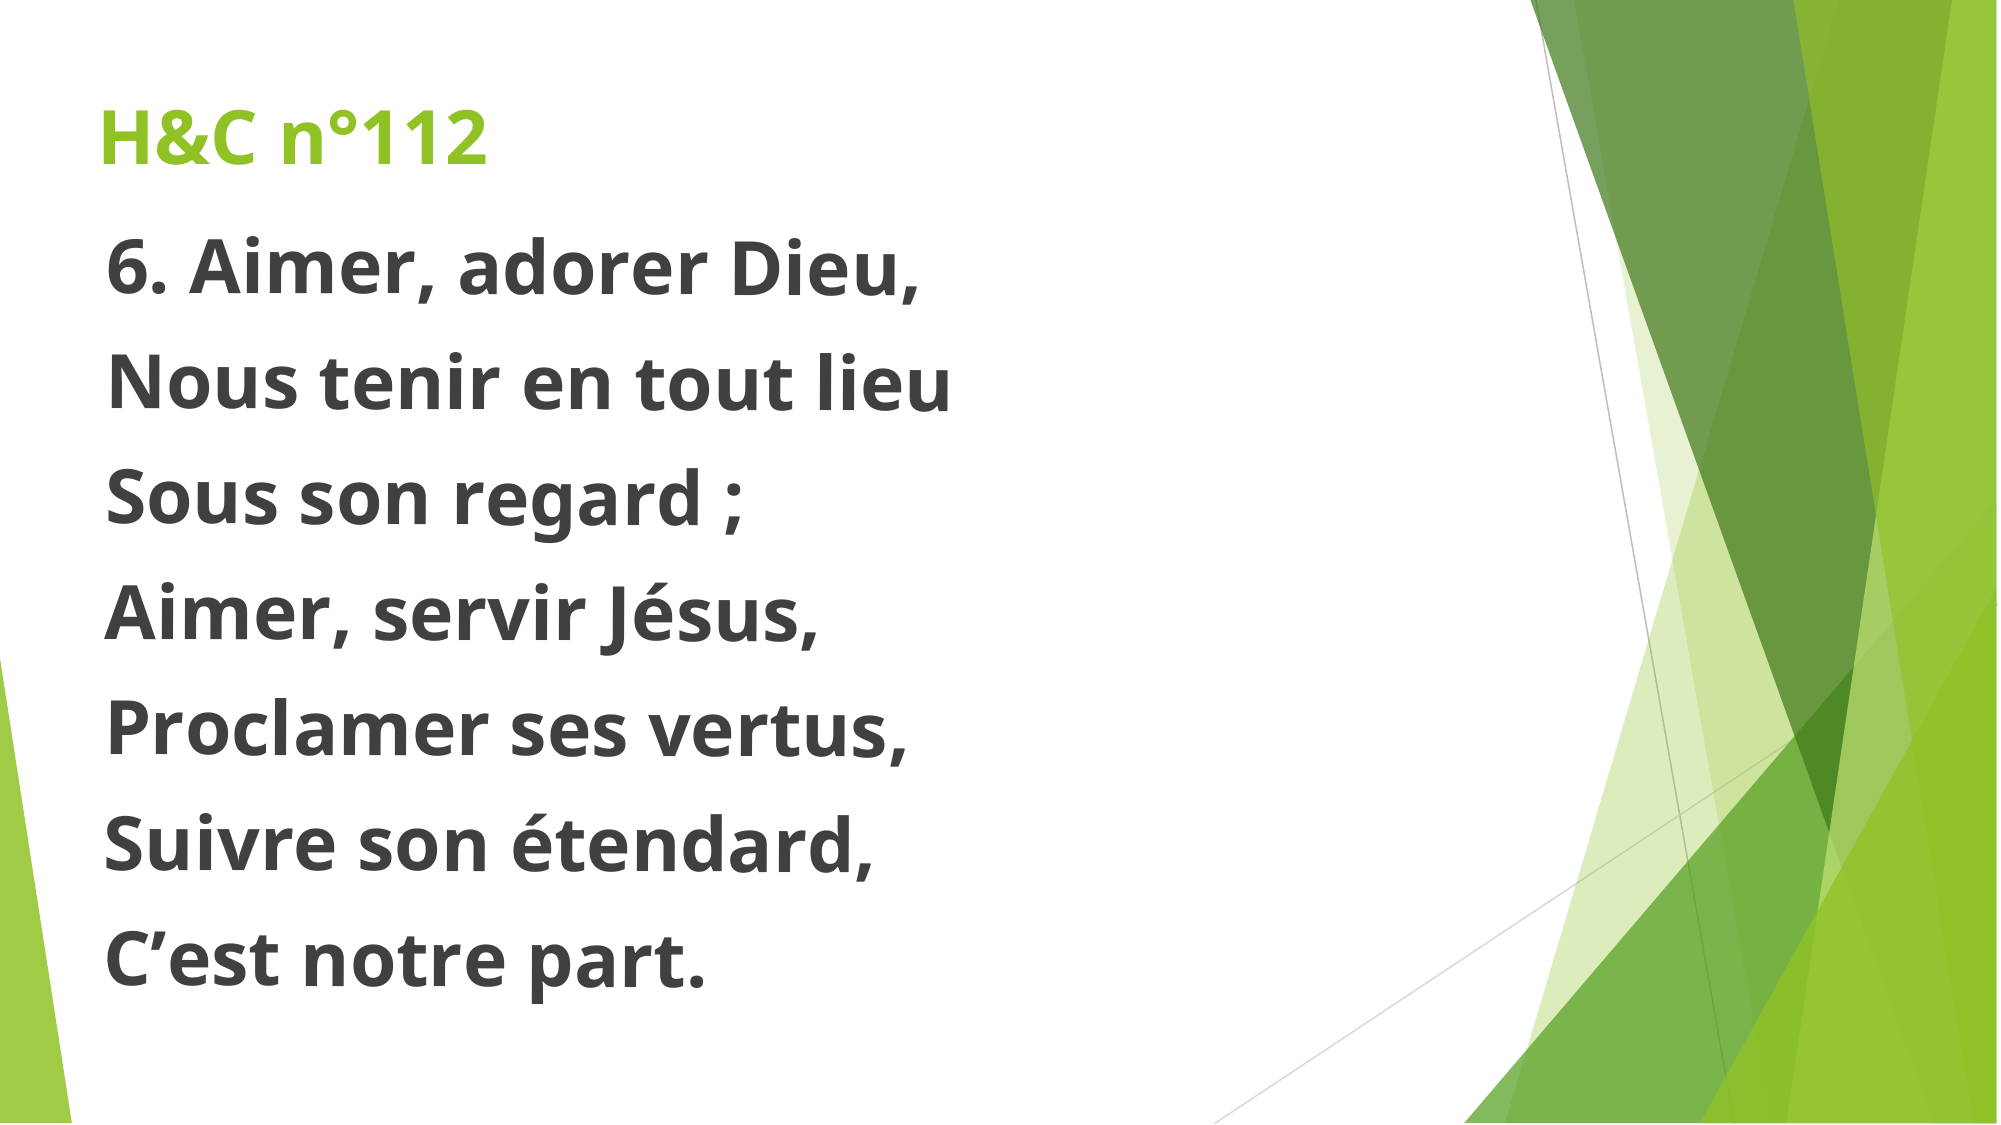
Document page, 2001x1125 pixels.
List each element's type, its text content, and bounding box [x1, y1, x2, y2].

text_box 6. Aimer, adorer Dieu, Nous tenir en tout lieu Sous son regard ; Aimer, servir Jésus, Proclamer ses vertus, Suivre son étendard, C’est notre part. [88, 197, 1958, 1086]
text_box H&C n°112 [82, 82, 638, 189]
